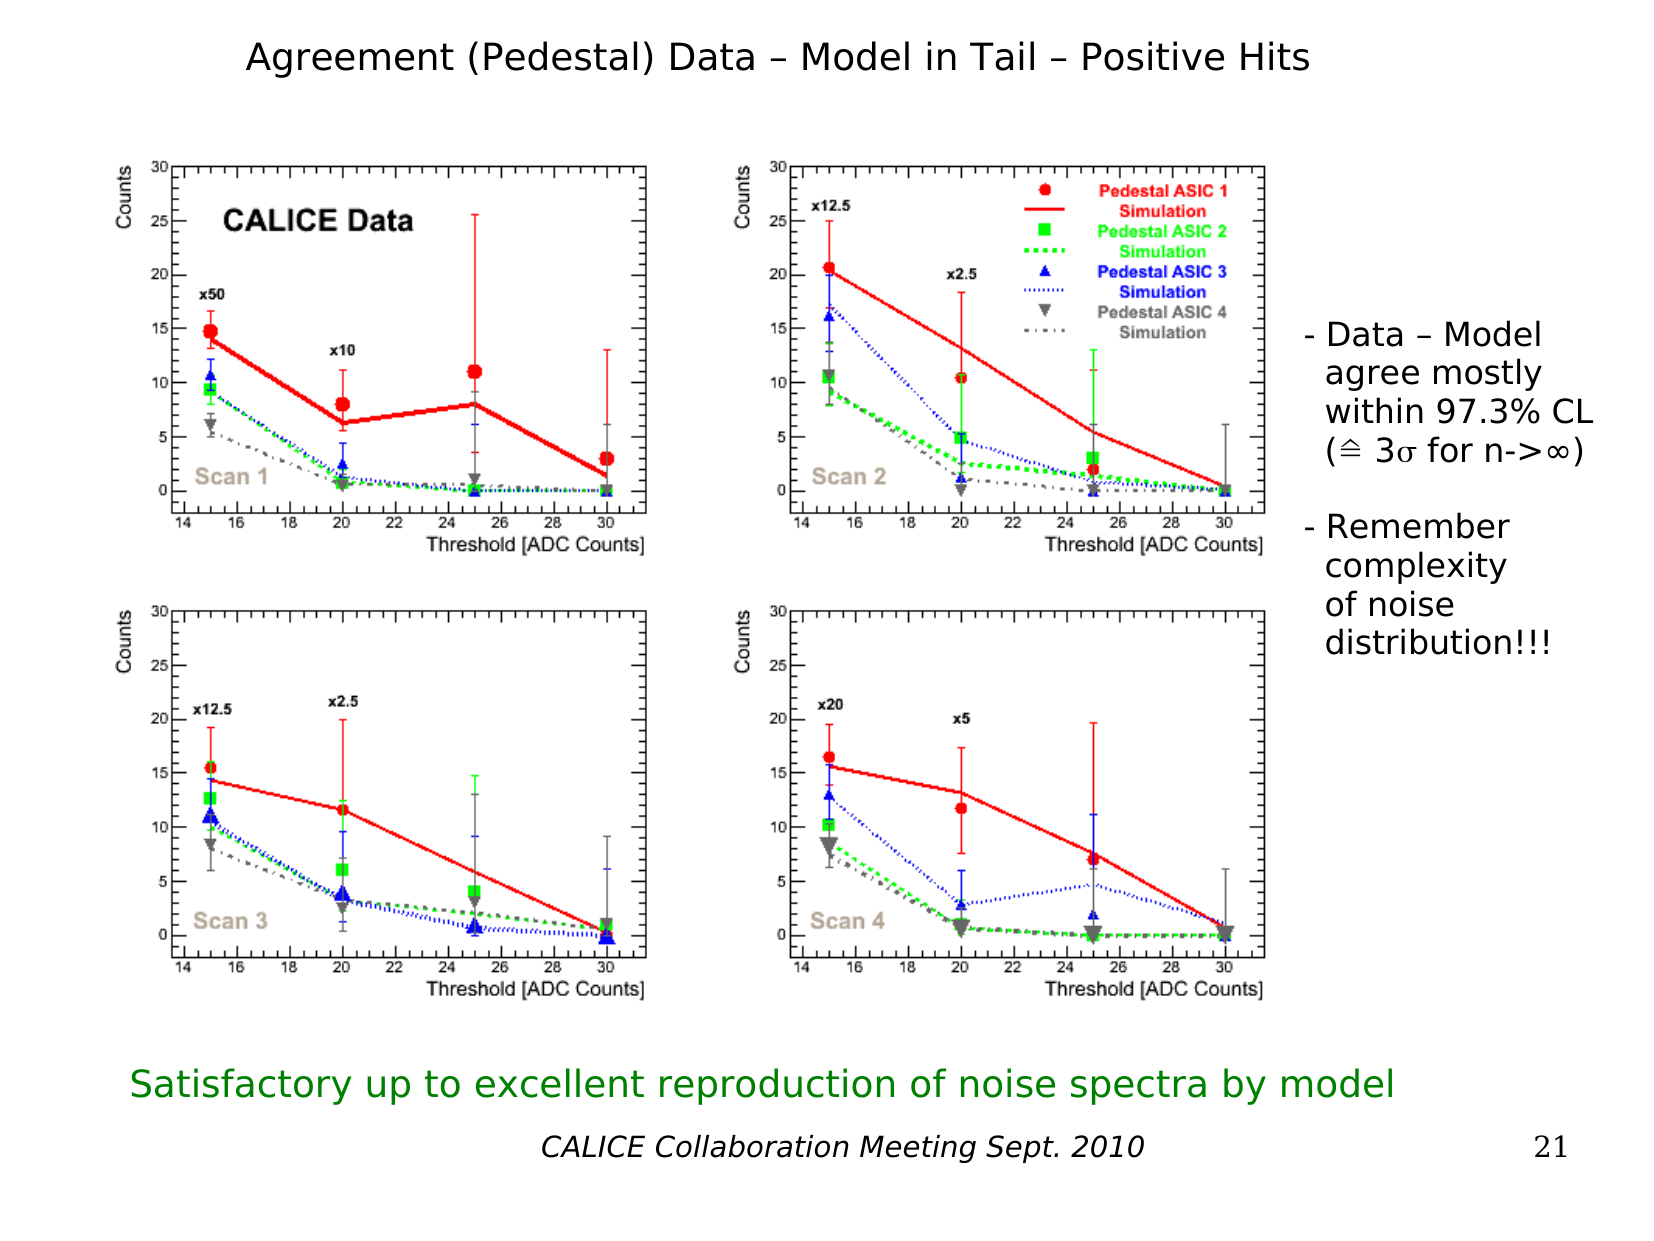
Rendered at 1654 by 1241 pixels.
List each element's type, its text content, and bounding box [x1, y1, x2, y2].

text_box - Data – Model agree mostly within 97.3% CL (≙ 3 for n->∞) - Remember complexity of noise distribution!!! [1288, 308, 1620, 709]
text_box Agreement (Pedestal) Data – Model in Tail – Positive Hits [230, 28, 1328, 87]
picture [72, 138, 1309, 1027]
text_box Satisfactory up to excellent reproduction of noise spectra by model [114, 1055, 1412, 1114]
